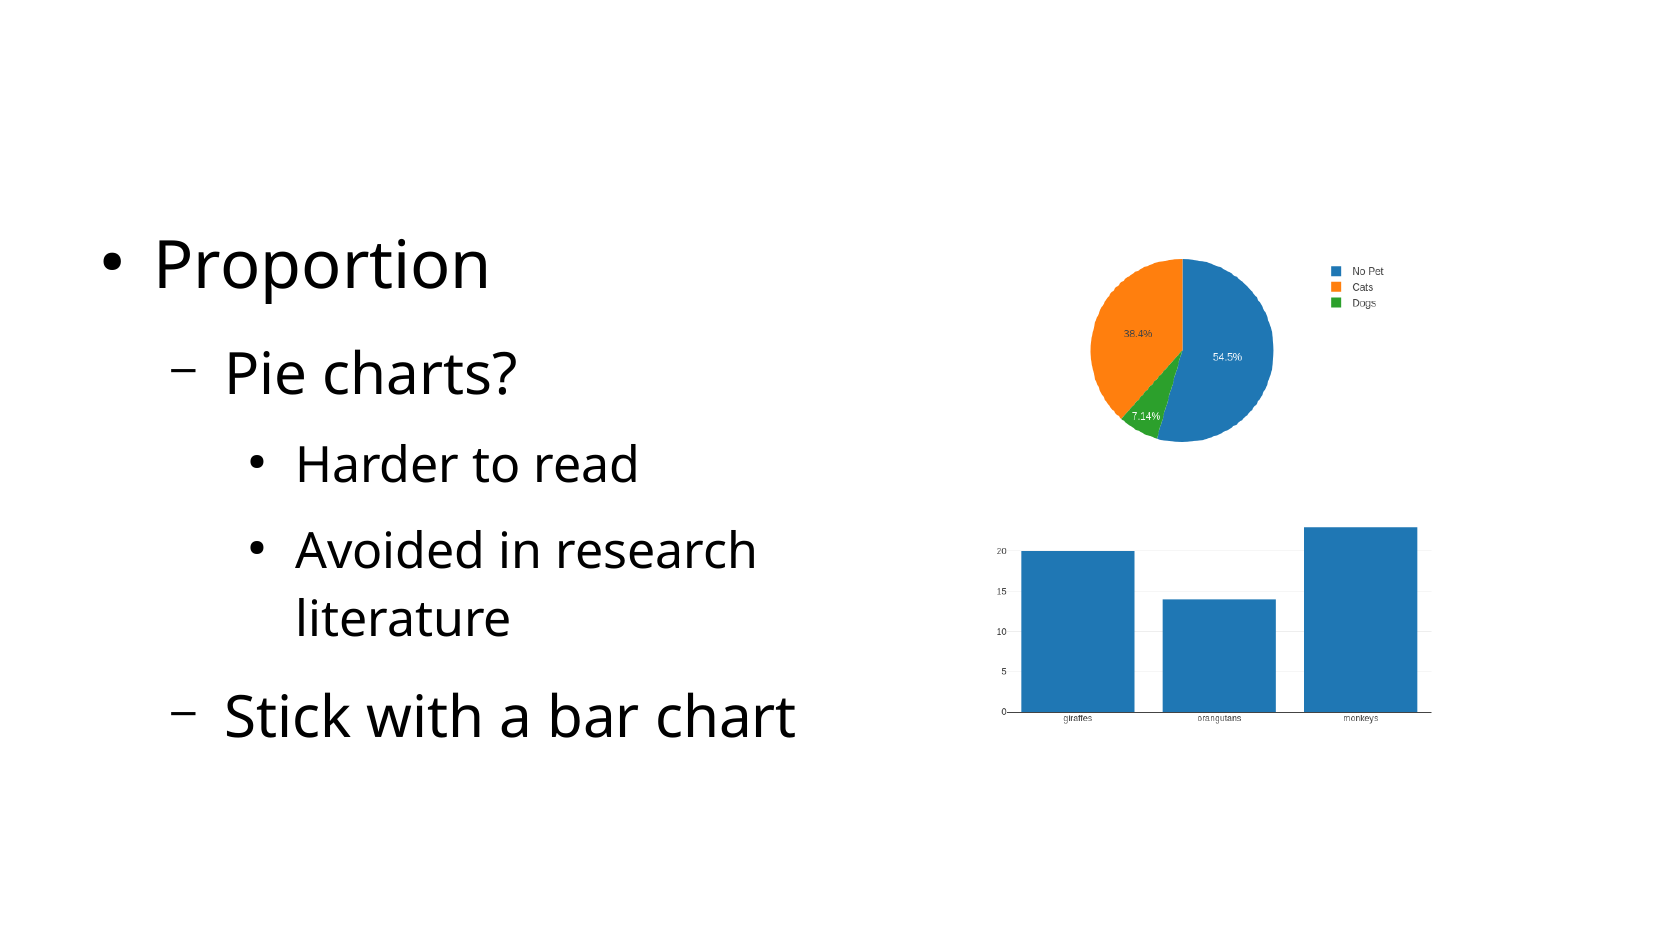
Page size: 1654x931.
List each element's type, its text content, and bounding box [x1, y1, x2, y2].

picture [965, 499, 1452, 757]
picture [1006, 217, 1410, 475]
list Proportion Pie charts? Harder to read Avoided in research literature Stick with a bar chart [82, 217, 809, 758]
